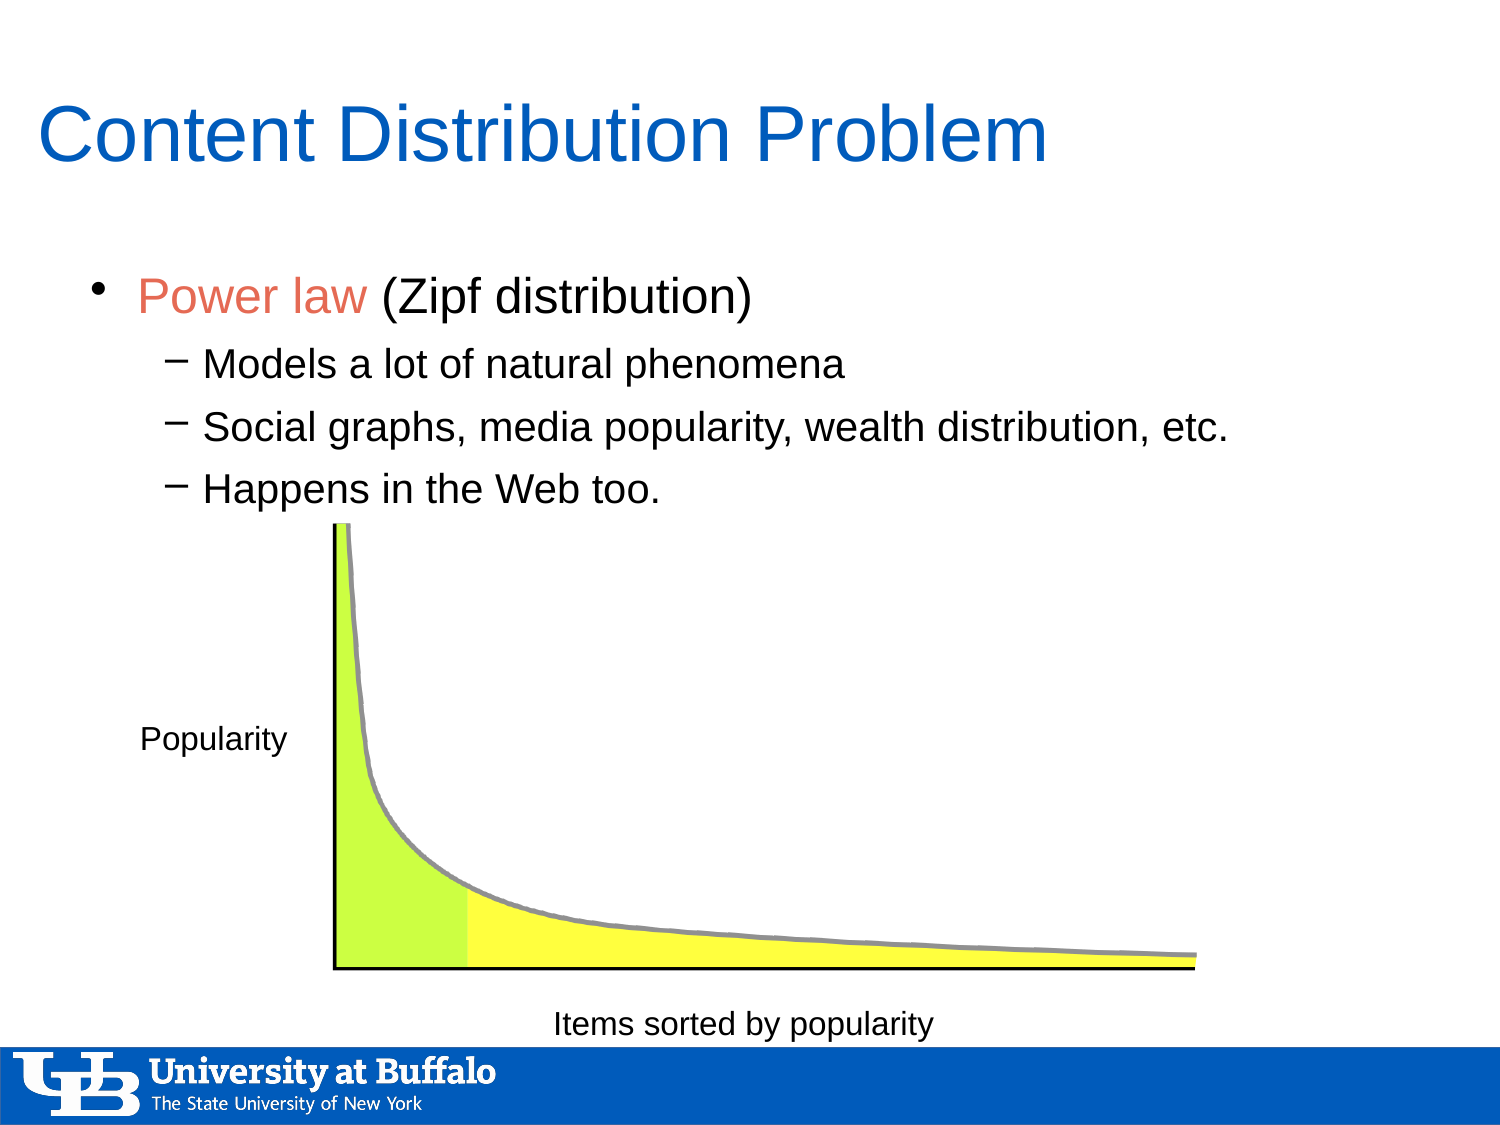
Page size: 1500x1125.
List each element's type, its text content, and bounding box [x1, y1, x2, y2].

title Content Distribution Problem [37, 40, 1388, 228]
picture [13, 1052, 496, 1116]
text_box Items sorted by popularity [537, 995, 950, 1050]
picture [312, 509, 1219, 982]
text_box Popularity [125, 709, 313, 765]
list Power law (Zipf distribution) Models a lot of natural phenomena Social graphs, media popularity, wealth distribution, etc. Happens in the Web too. [75, 263, 1425, 916]
